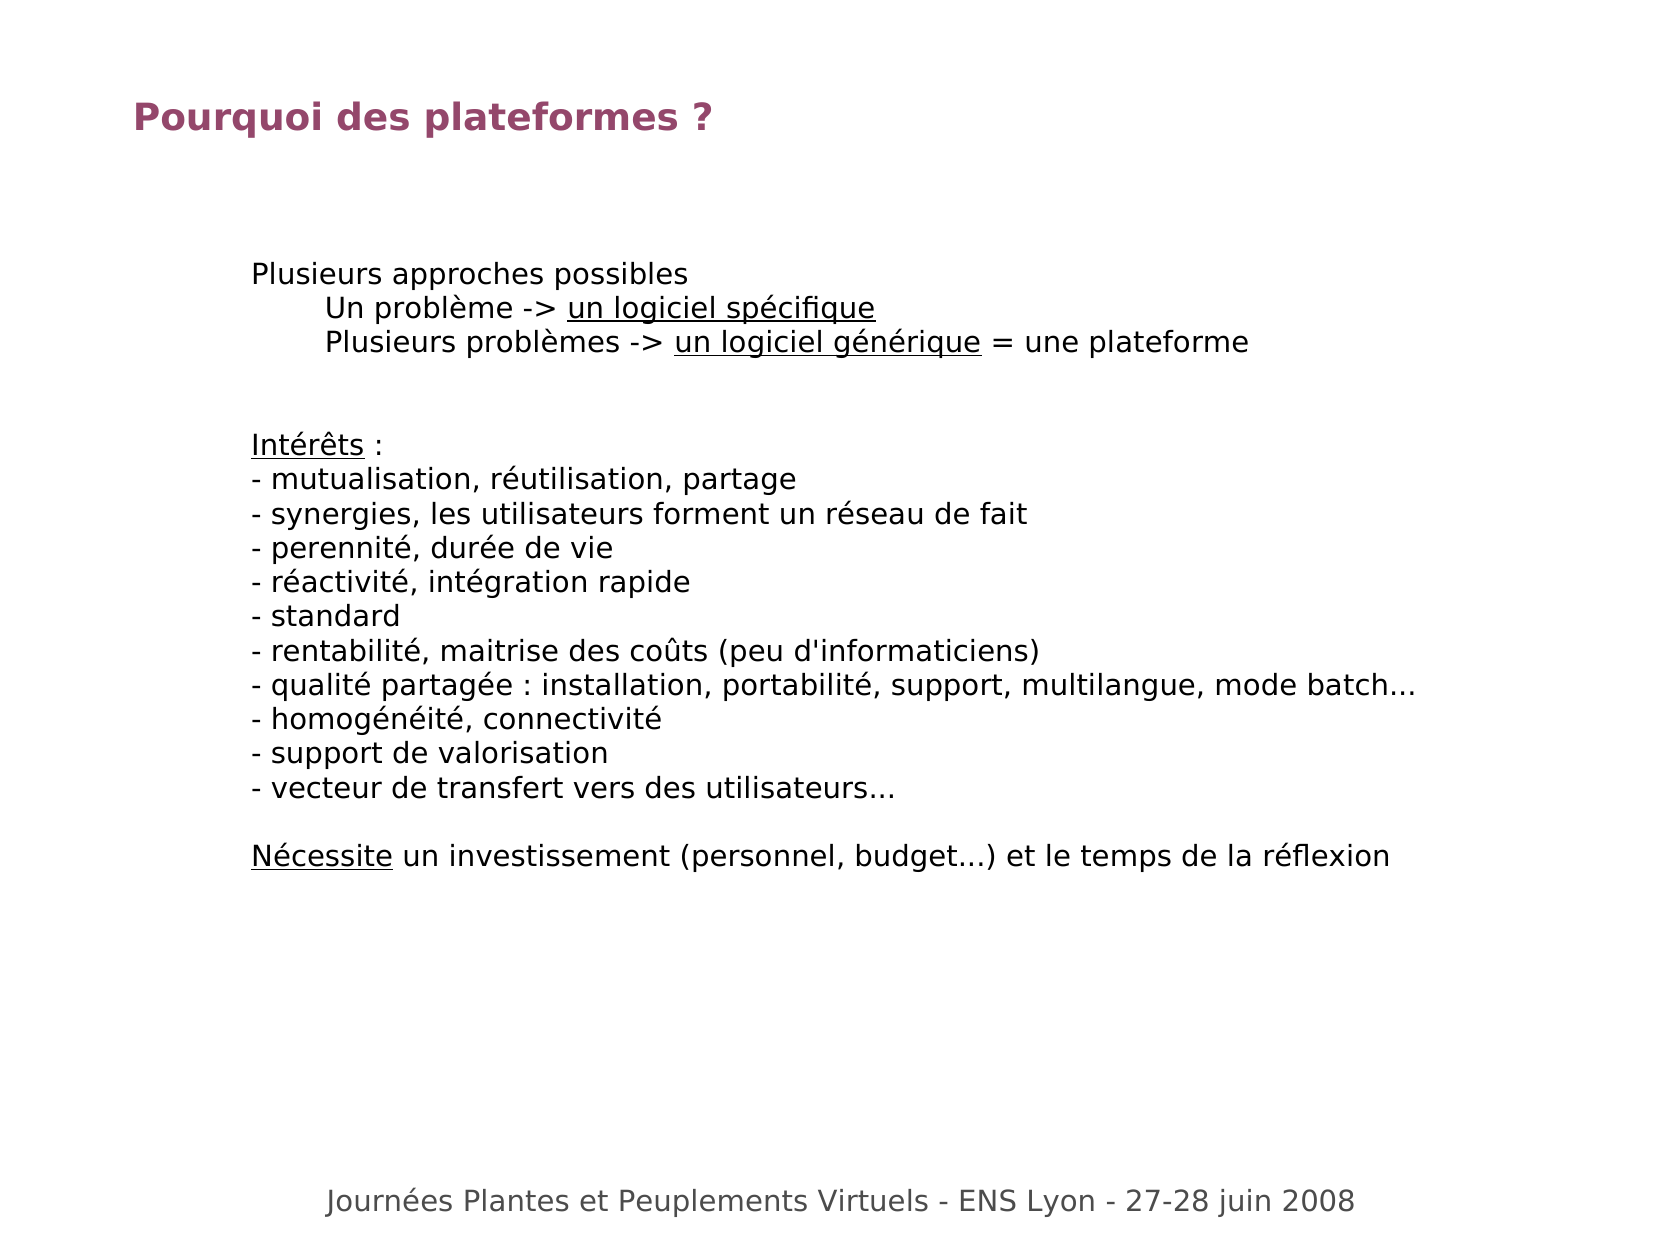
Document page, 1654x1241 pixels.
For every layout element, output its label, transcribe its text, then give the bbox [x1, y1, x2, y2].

text_box Plusieurs approches possibles Un problème -> un logiciel spécifique Plusieurs problèmes -> un logiciel générique = une plateforme Intérêts : - mutualisation, réutilisation, partage - synergies, les utilisateurs forment un réseau de fait - perennité, durée de vie - réactivité, intégration rapide - standard - rentabilité, maitrise des coûts (peu d'informaticiens) - qualité partagée : installation, portabilité, support, multilangue, mode batch... - homogénéité, connectivité - support de valorisation - vecteur de transfert vers des utilisateurs... Nécessite un investissement (personnel, budget...) et le temps de la réflexion [236, 249, 1477, 916]
text_box Journées Plantes et Peuplements Virtuels - ENS Lyon - 27-28 juin 2008 [177, 1176, 1506, 1226]
text_box Pourquoi des plateformes ? [118, 88, 1034, 147]
